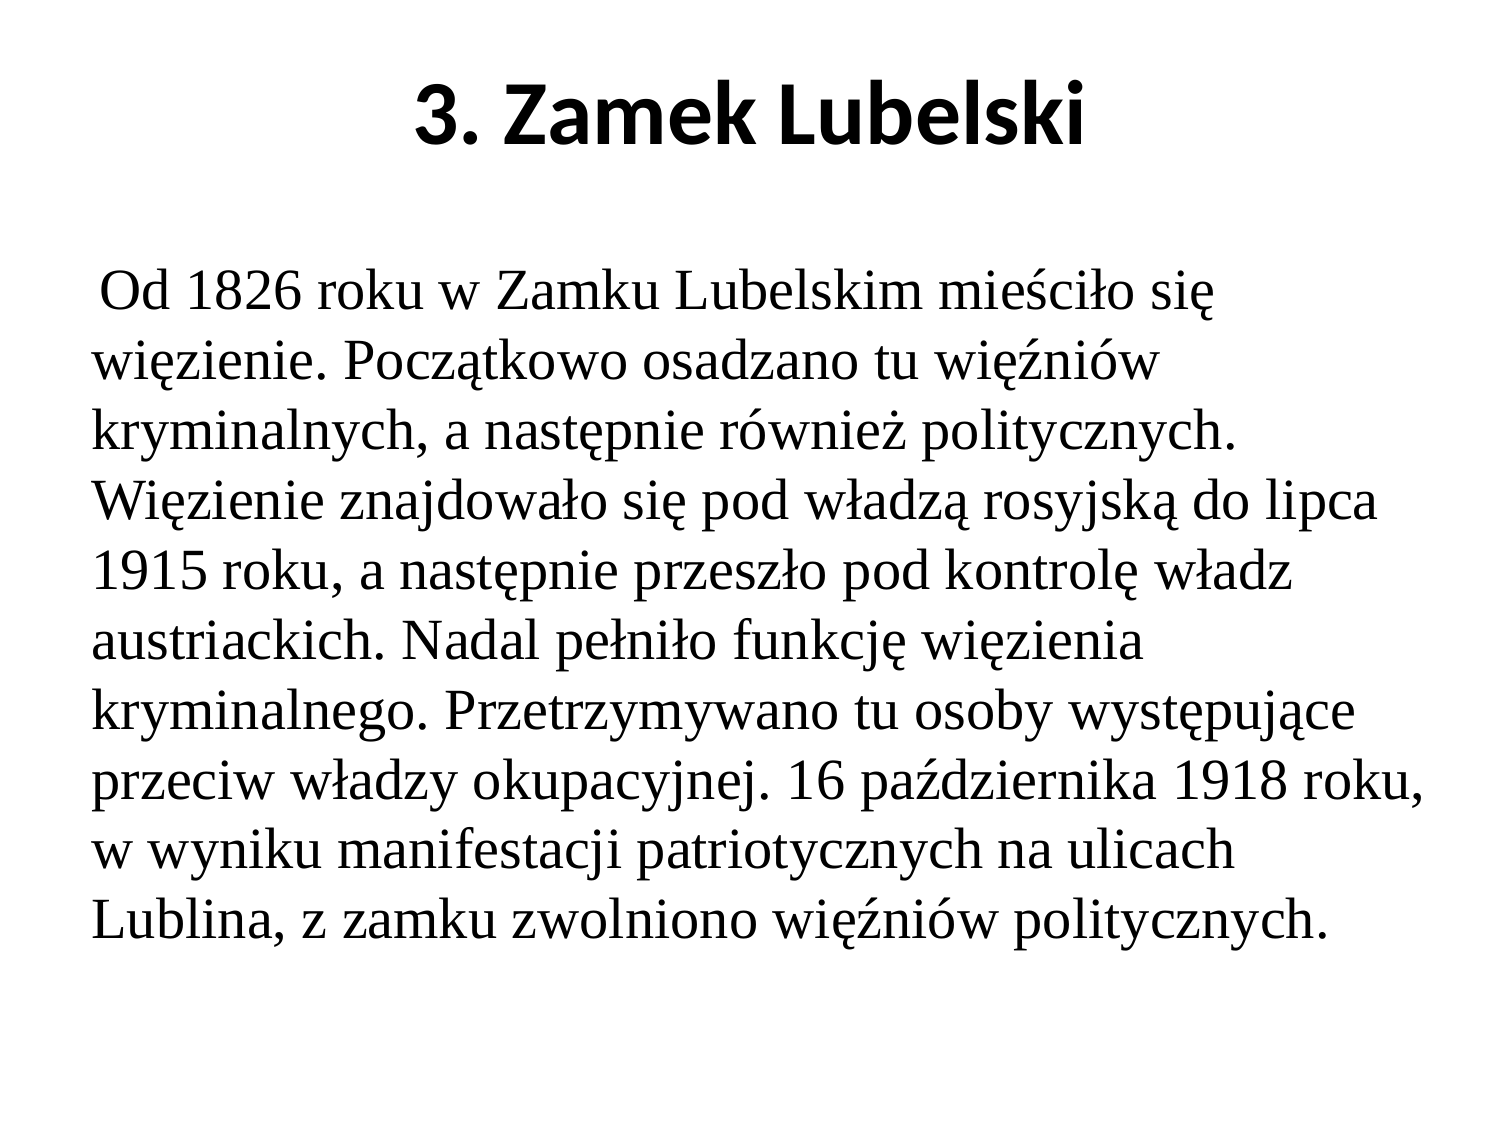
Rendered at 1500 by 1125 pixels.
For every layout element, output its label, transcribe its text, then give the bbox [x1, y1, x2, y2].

title 3. Zamek Lubelski [75, 45, 1425, 233]
text_box Od 1826 roku w Zamku Lubelskim mieściło się więzienie. Początkowo osadzano tu więźniów kryminalnych, a następnie również politycznych. Więzienie znajdowało się pod władzą rosyjską do lipca 1915 roku, a następnie przeszło pod kontrolę władz austriackich. Nadal pełniło funkcję więzienia kryminalnego. Przetrzymywano tu osoby występujące przeciw władzy okupacyjnej. 16 października 1918 roku, w wyniku manifestacji patriotycznych na ulicach Lublina, z zamku zwolniono więźniów politycznych. [76, 243, 1459, 1004]
